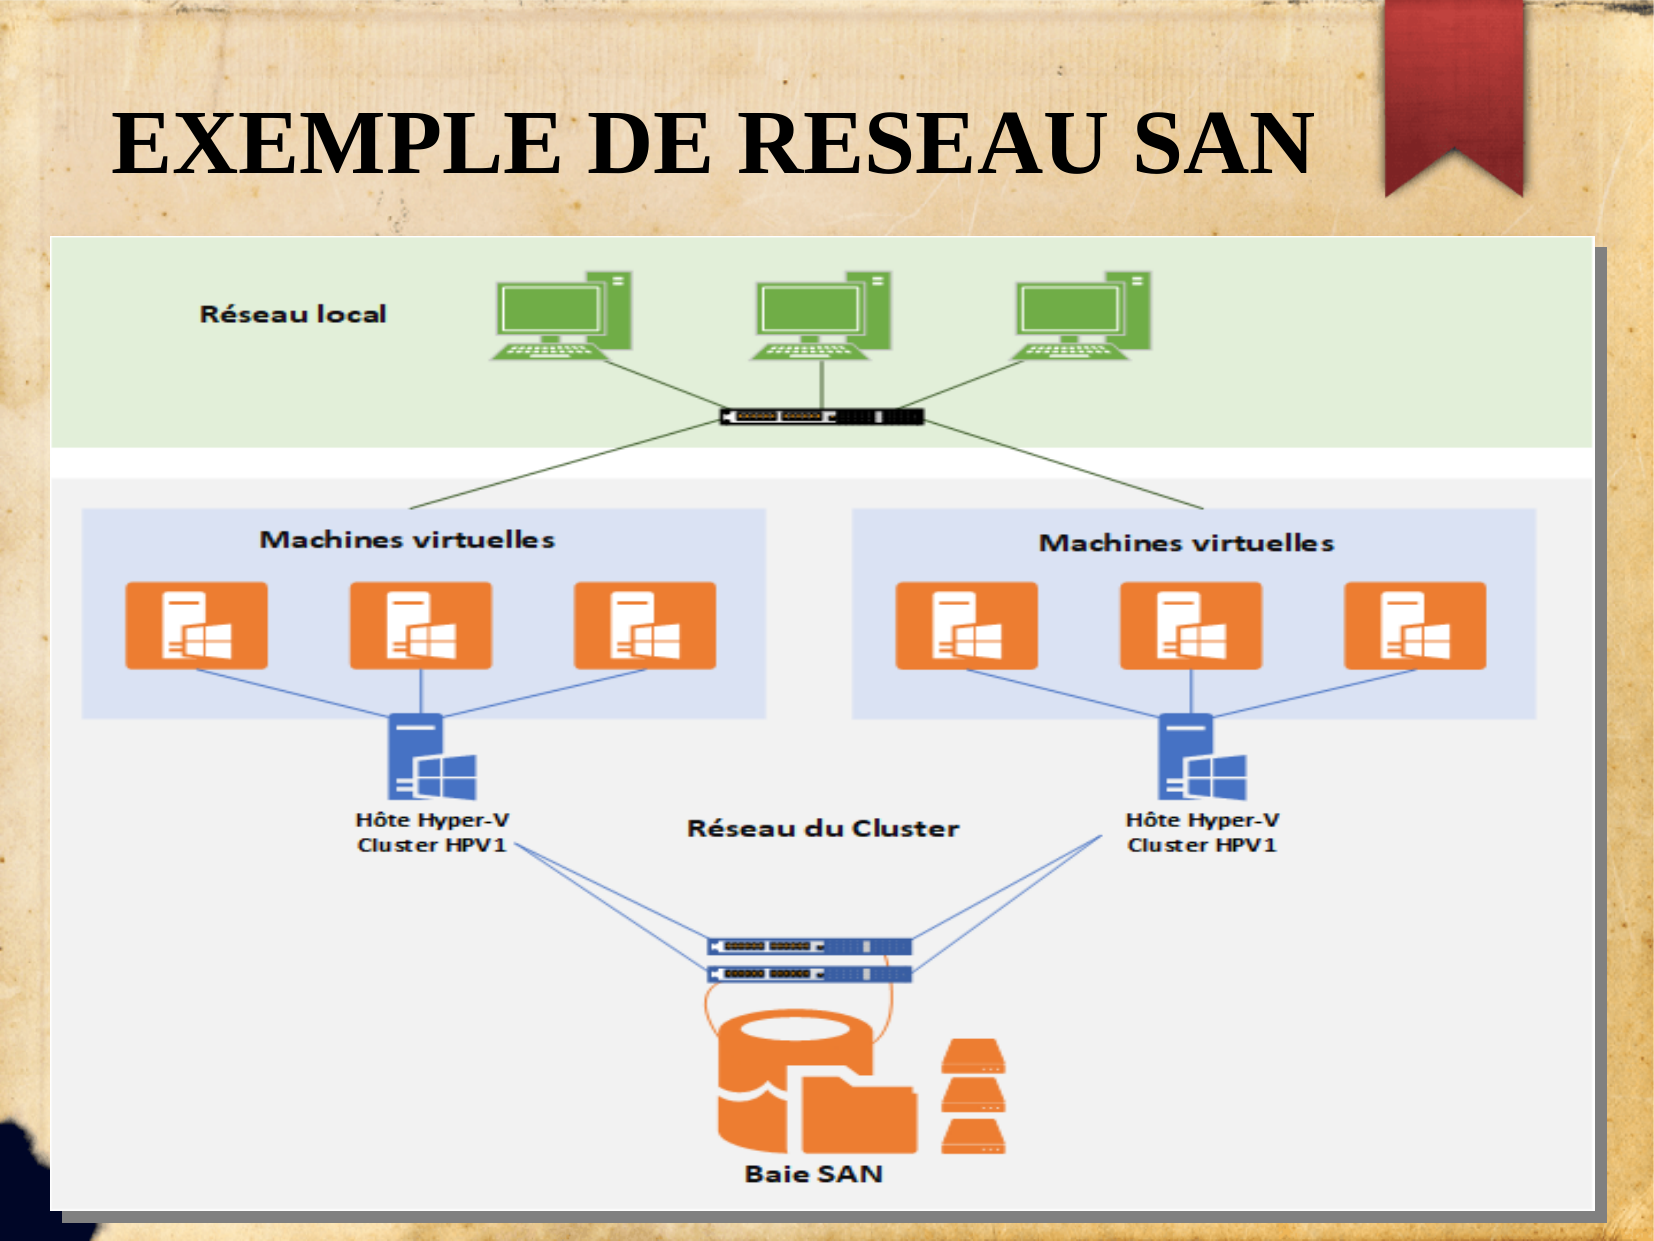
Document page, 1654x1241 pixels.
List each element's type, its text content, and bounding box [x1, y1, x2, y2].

picture [0, 0, 1654, 1241]
title EXEMPLE DE RESEAU SAN [82, 49, 1347, 236]
